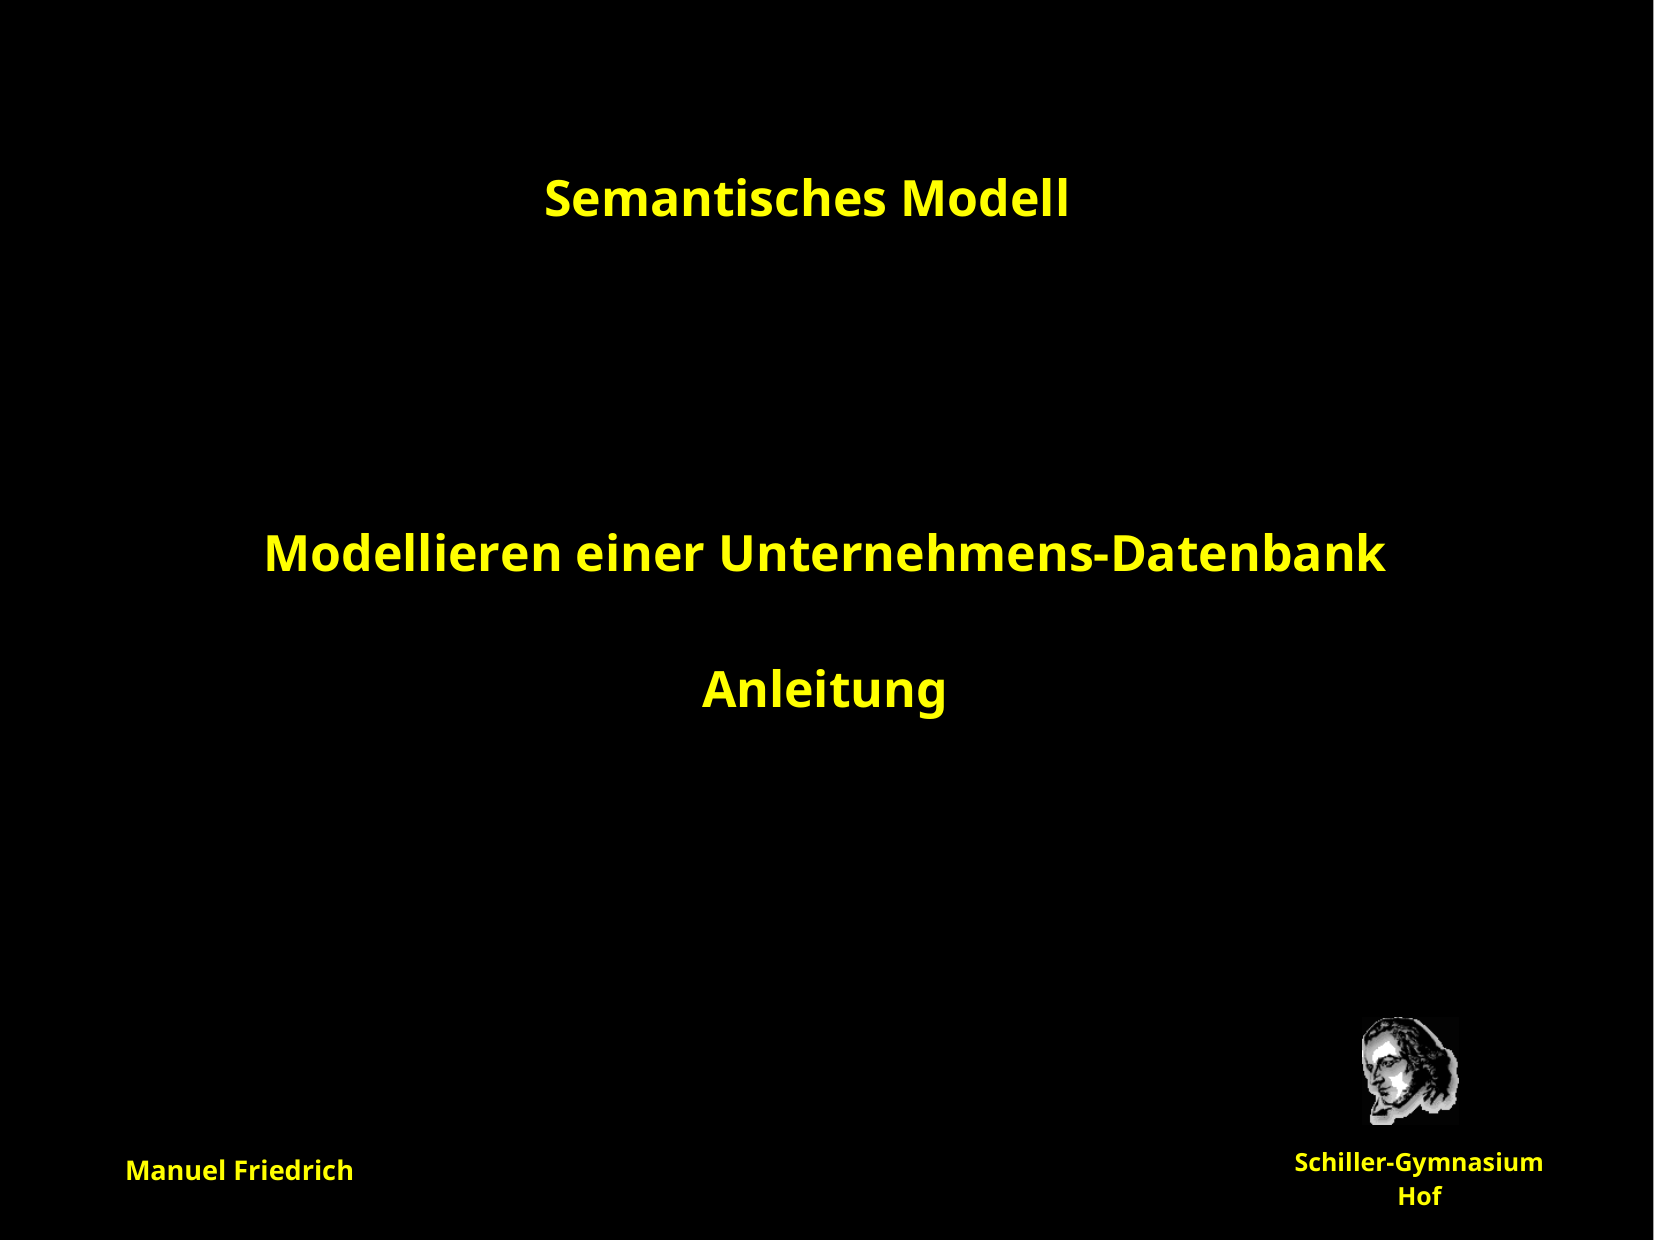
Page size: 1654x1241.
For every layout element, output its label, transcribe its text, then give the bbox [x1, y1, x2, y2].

picture [1362, 1017, 1459, 1125]
text_box Modellieren einer Unternehmens-Datenbank Anleitung [263, 517, 1415, 701]
text_box Schiller-Gymnasium Hof [1294, 1145, 1549, 1206]
text_box Manuel Friedrich [124, 1151, 357, 1185]
text_box Semantisches Modell [544, 162, 1211, 268]
